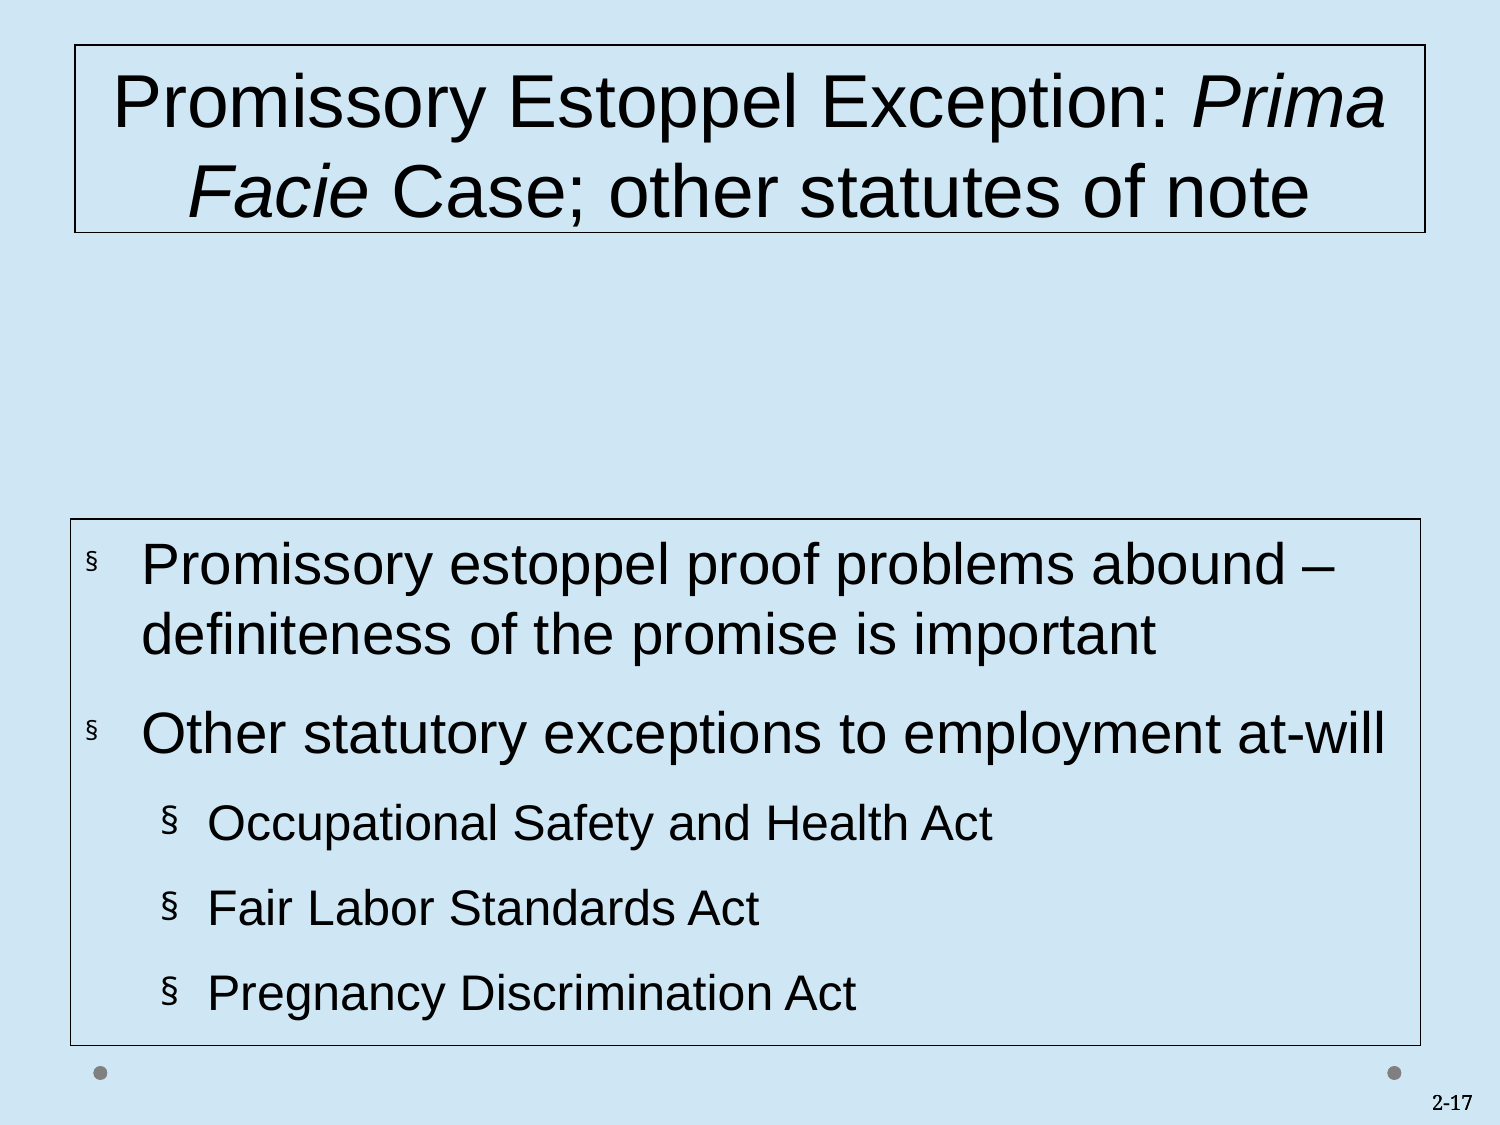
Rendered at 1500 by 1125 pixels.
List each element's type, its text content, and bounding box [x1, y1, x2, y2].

picture [75, 262, 1425, 524]
title Promissory Estoppel Exception: Prima Facie Case; other statutes of note [75, 45, 1425, 233]
list Promissory estoppel proof problems abound – definiteness of the promise is important Other statutory exceptions to employment at-will Occupational Safety and Health Act Fair Labor Standards Act Pregnancy Discrimination Act [70, 519, 1421, 1046]
